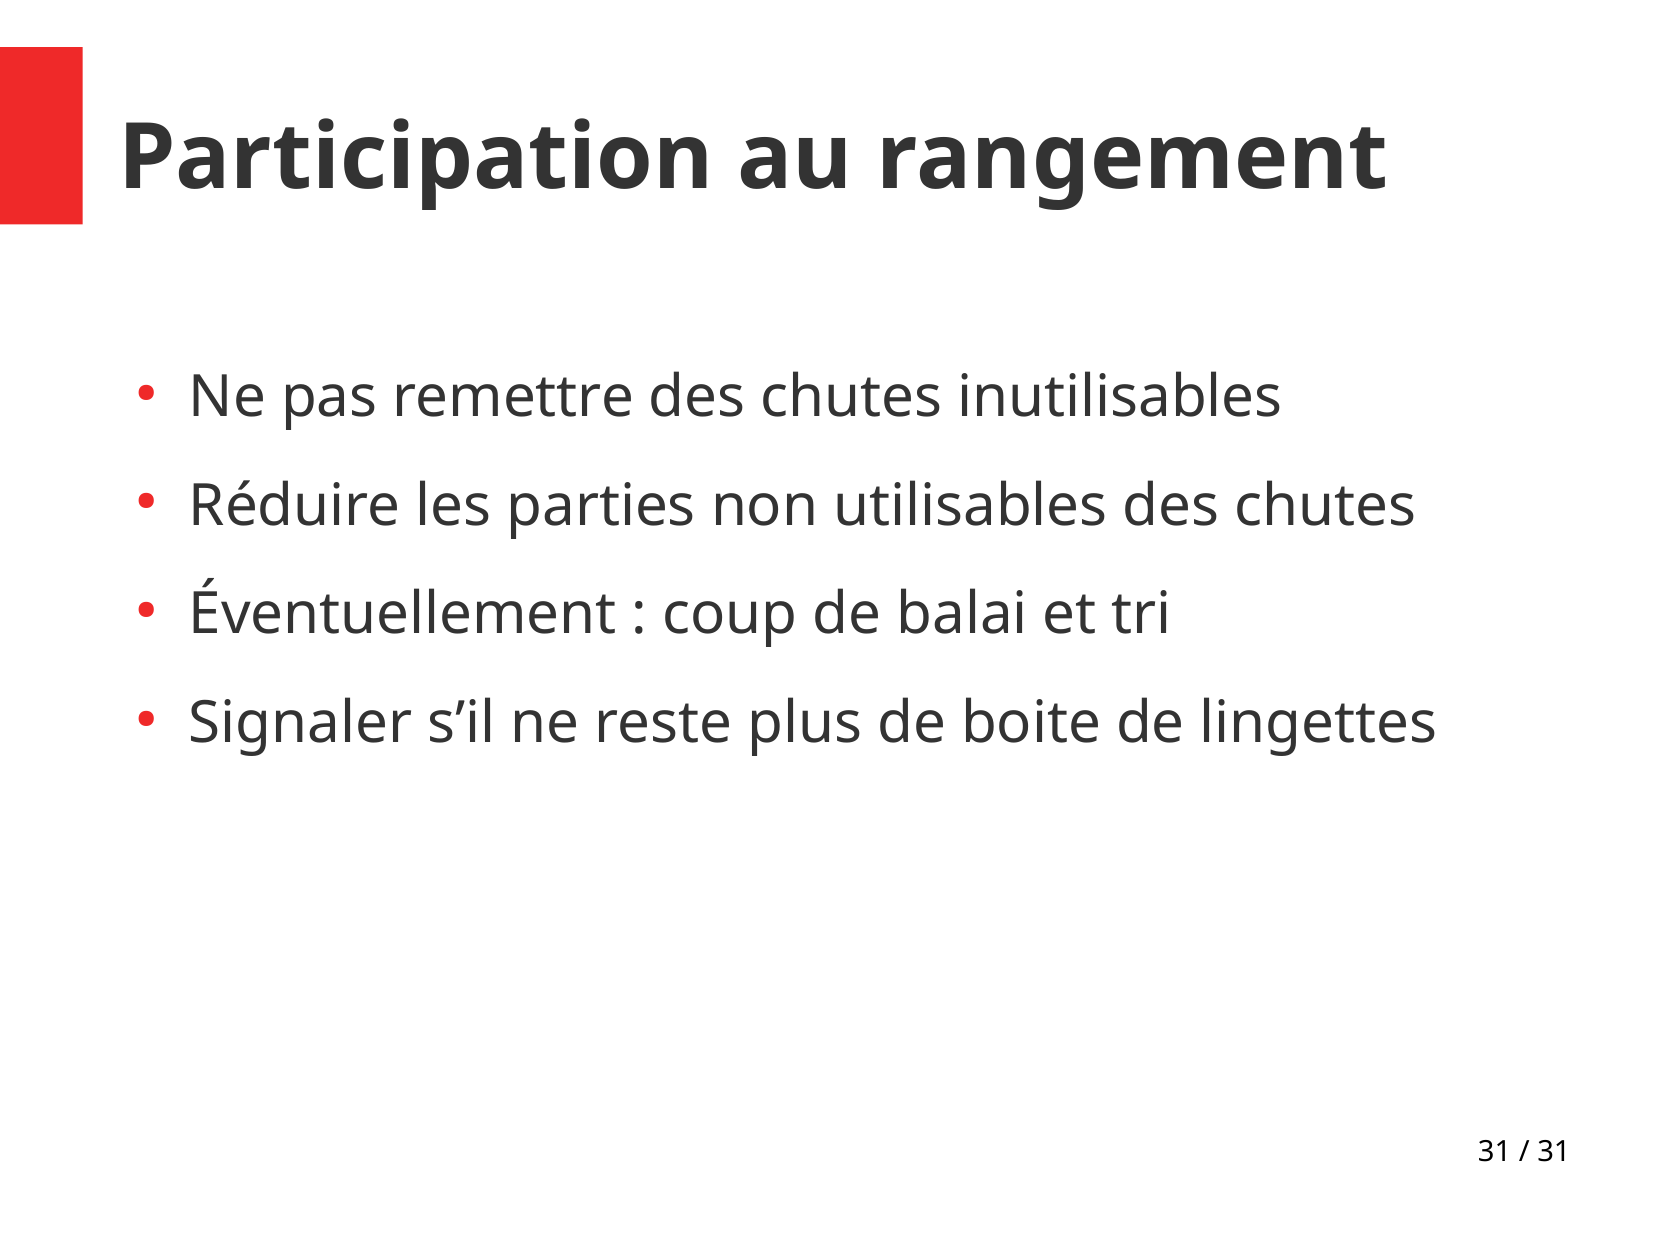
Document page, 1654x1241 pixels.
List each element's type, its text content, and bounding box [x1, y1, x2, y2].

title Participation au rangement [118, 49, 1571, 257]
list Ne pas remettre des chutes inutilisables Réduire les parties non utilisables des chutes Éventuellement : coup de balai et tri Signaler s’il ne reste plus de boite de lingettes [118, 354, 1536, 1074]
